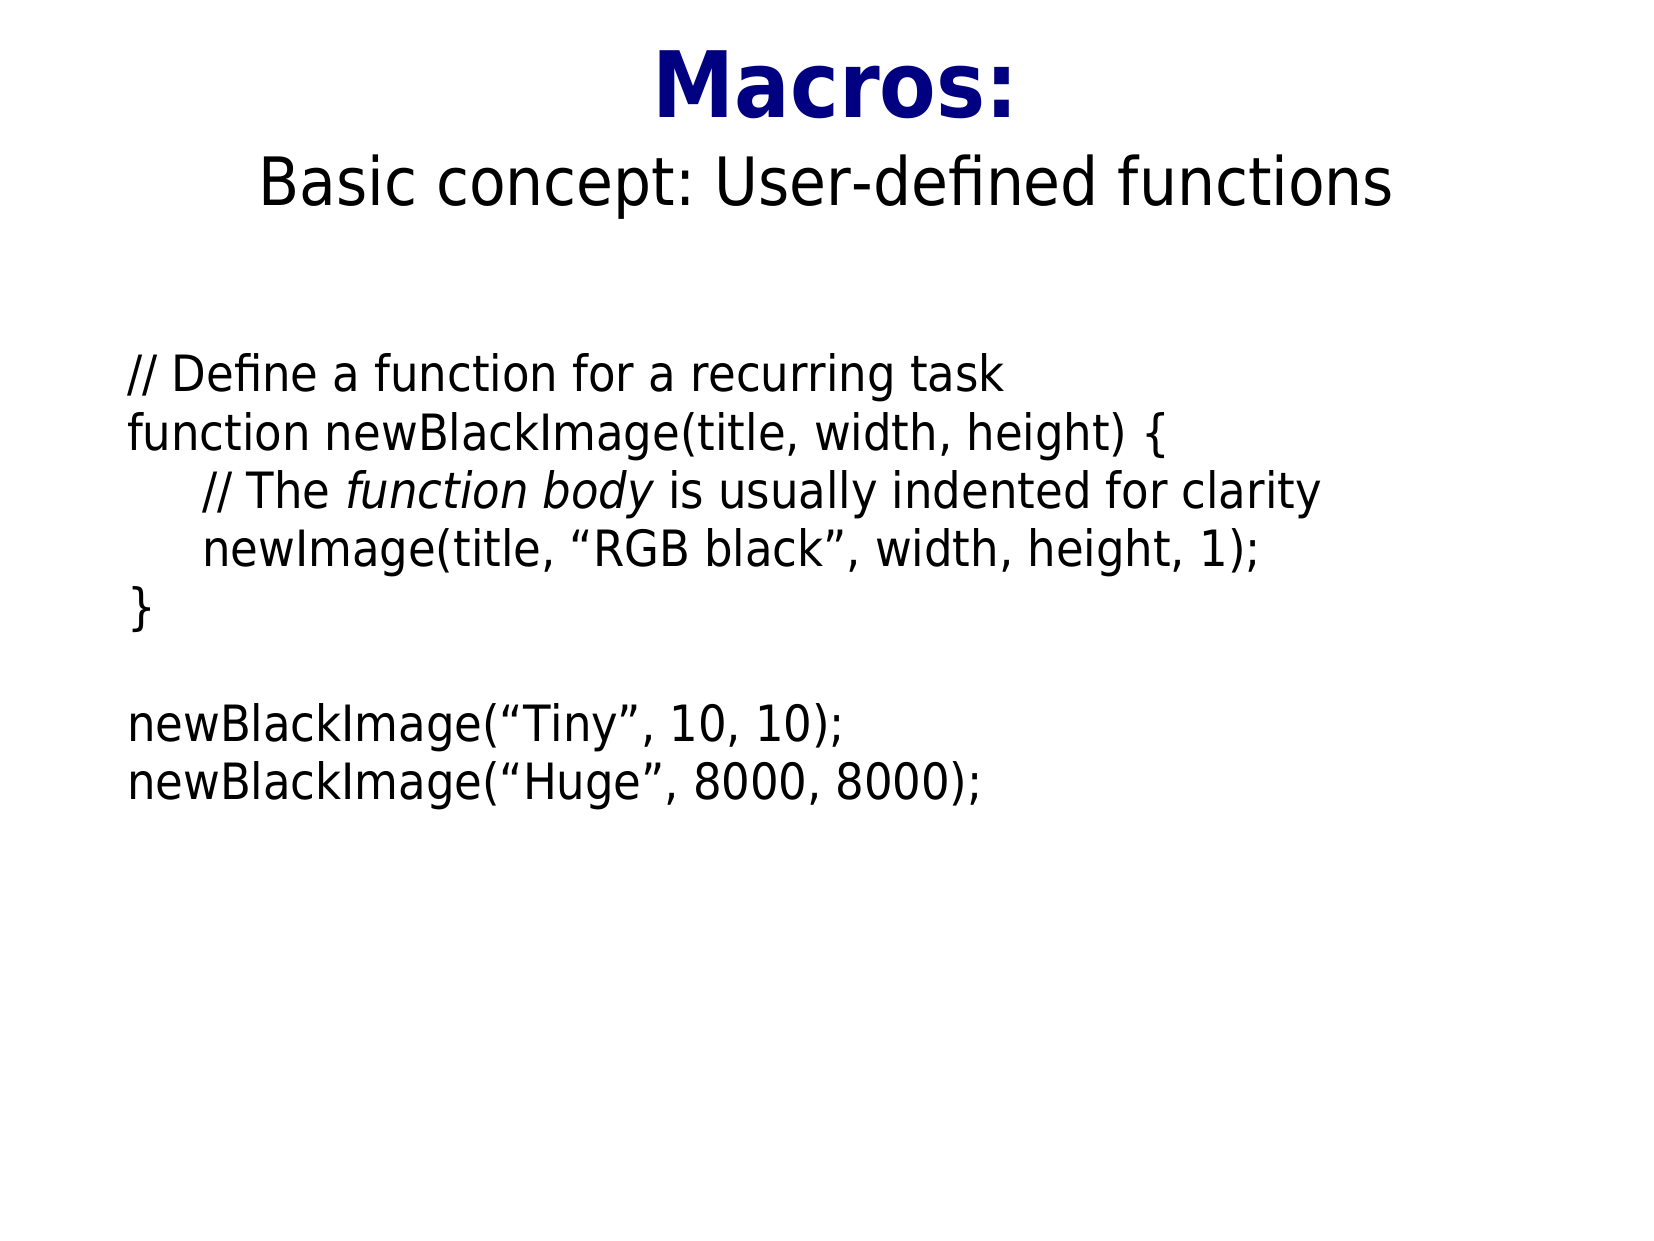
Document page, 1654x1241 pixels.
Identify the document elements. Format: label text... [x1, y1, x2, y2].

text_box // Define a function for a recurring task function newBlackImage(title, width, height) { // The function body is usually indented for clarity newImage(title, “RGB black”, width, height, 1); } newBlackImage(“Tiny”, 10, 10); newBlackImage(“Huge”, 8000, 8000); [112, 337, 1538, 819]
title Macros: [82, 31, 1571, 141]
title Basic concept: User-defined functions [82, 141, 1571, 287]
